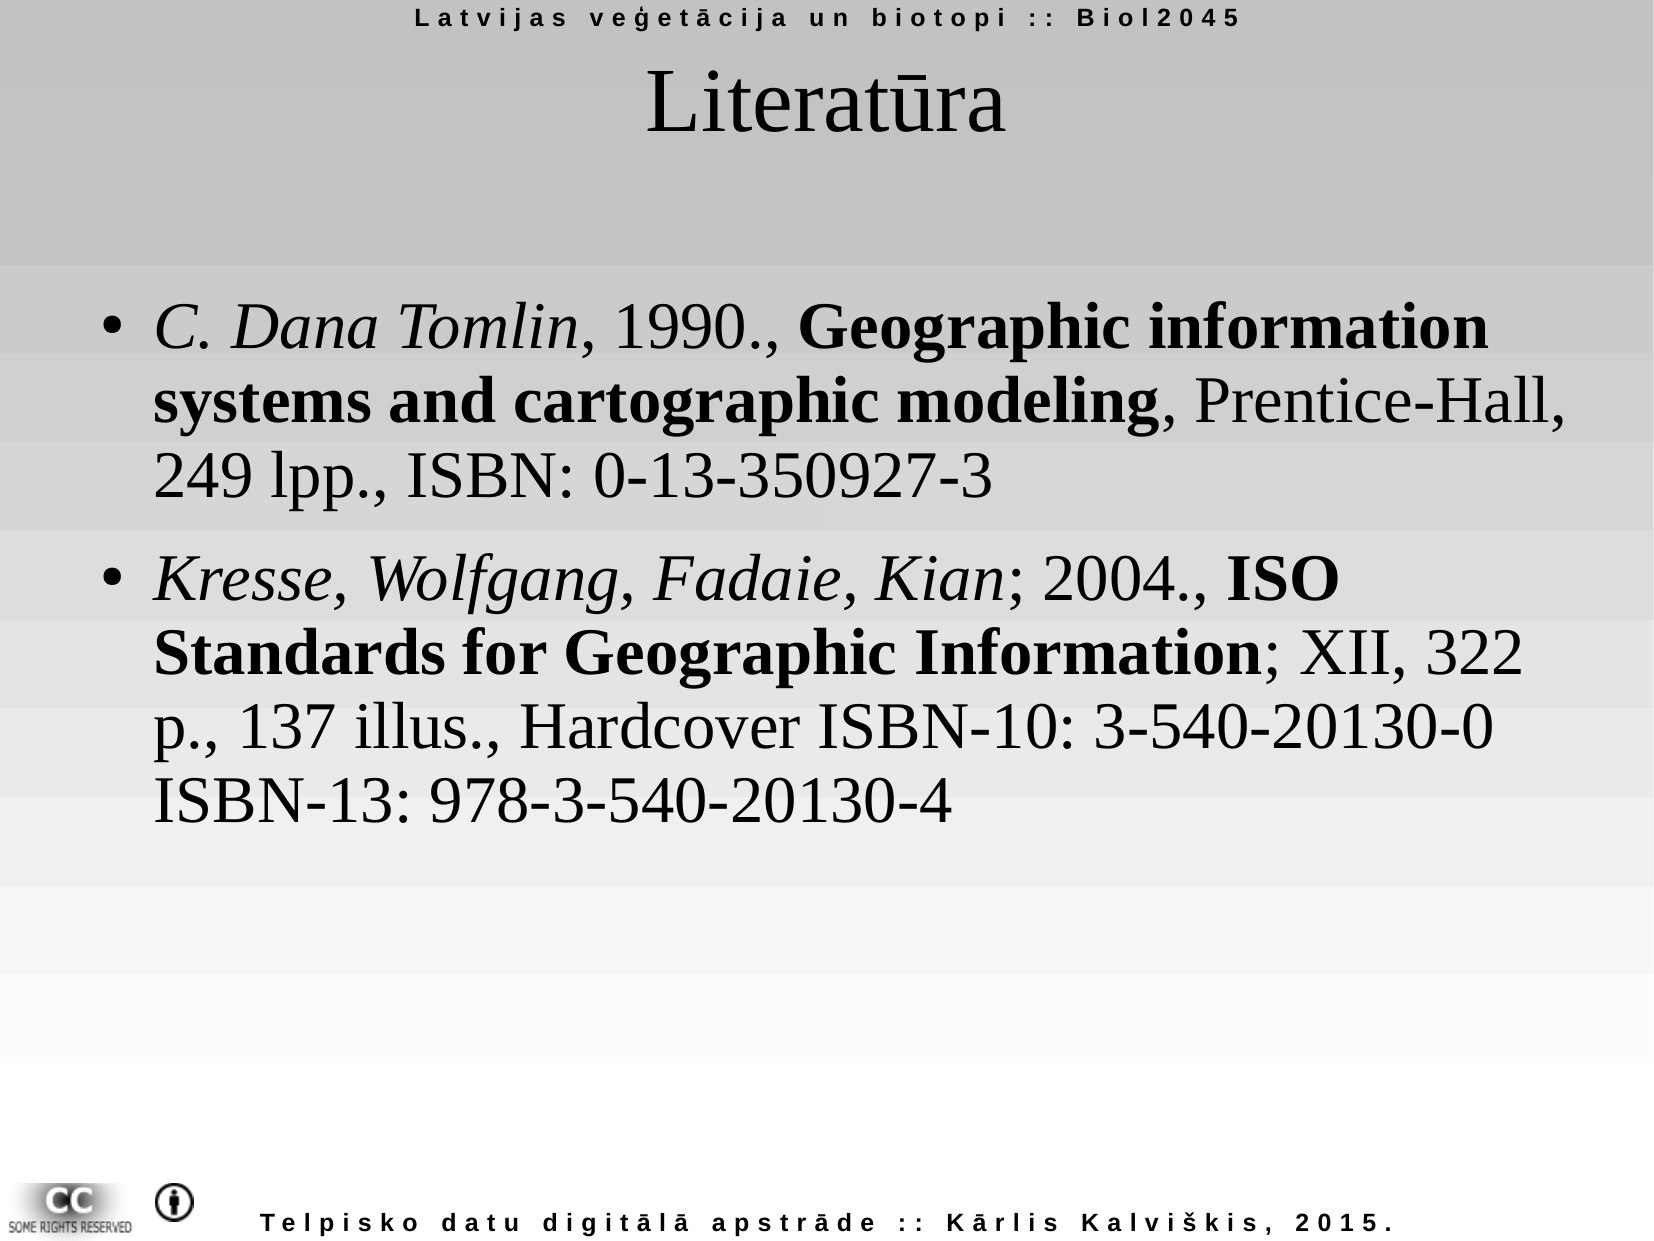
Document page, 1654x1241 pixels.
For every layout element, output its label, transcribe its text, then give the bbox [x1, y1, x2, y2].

list C. Dana Tomlin, 1990., Geographic information systems and cartographic modeling, Prentice-Hall, 249 lpp., ISBN: 0-13-350927-3 Kresse, Wolfgang, Fadaie, Kian; 2004., ISO Standards for Geographic Information; XII, 322 p., 137 illus., Hardcover ISBN-10: 3-540-20130-0 ISBN-13: 978-3-540-20130-4 [82, 289, 1571, 1113]
title Literatūra [29, 49, 1625, 296]
picture [0, 0, 1654, 1241]
